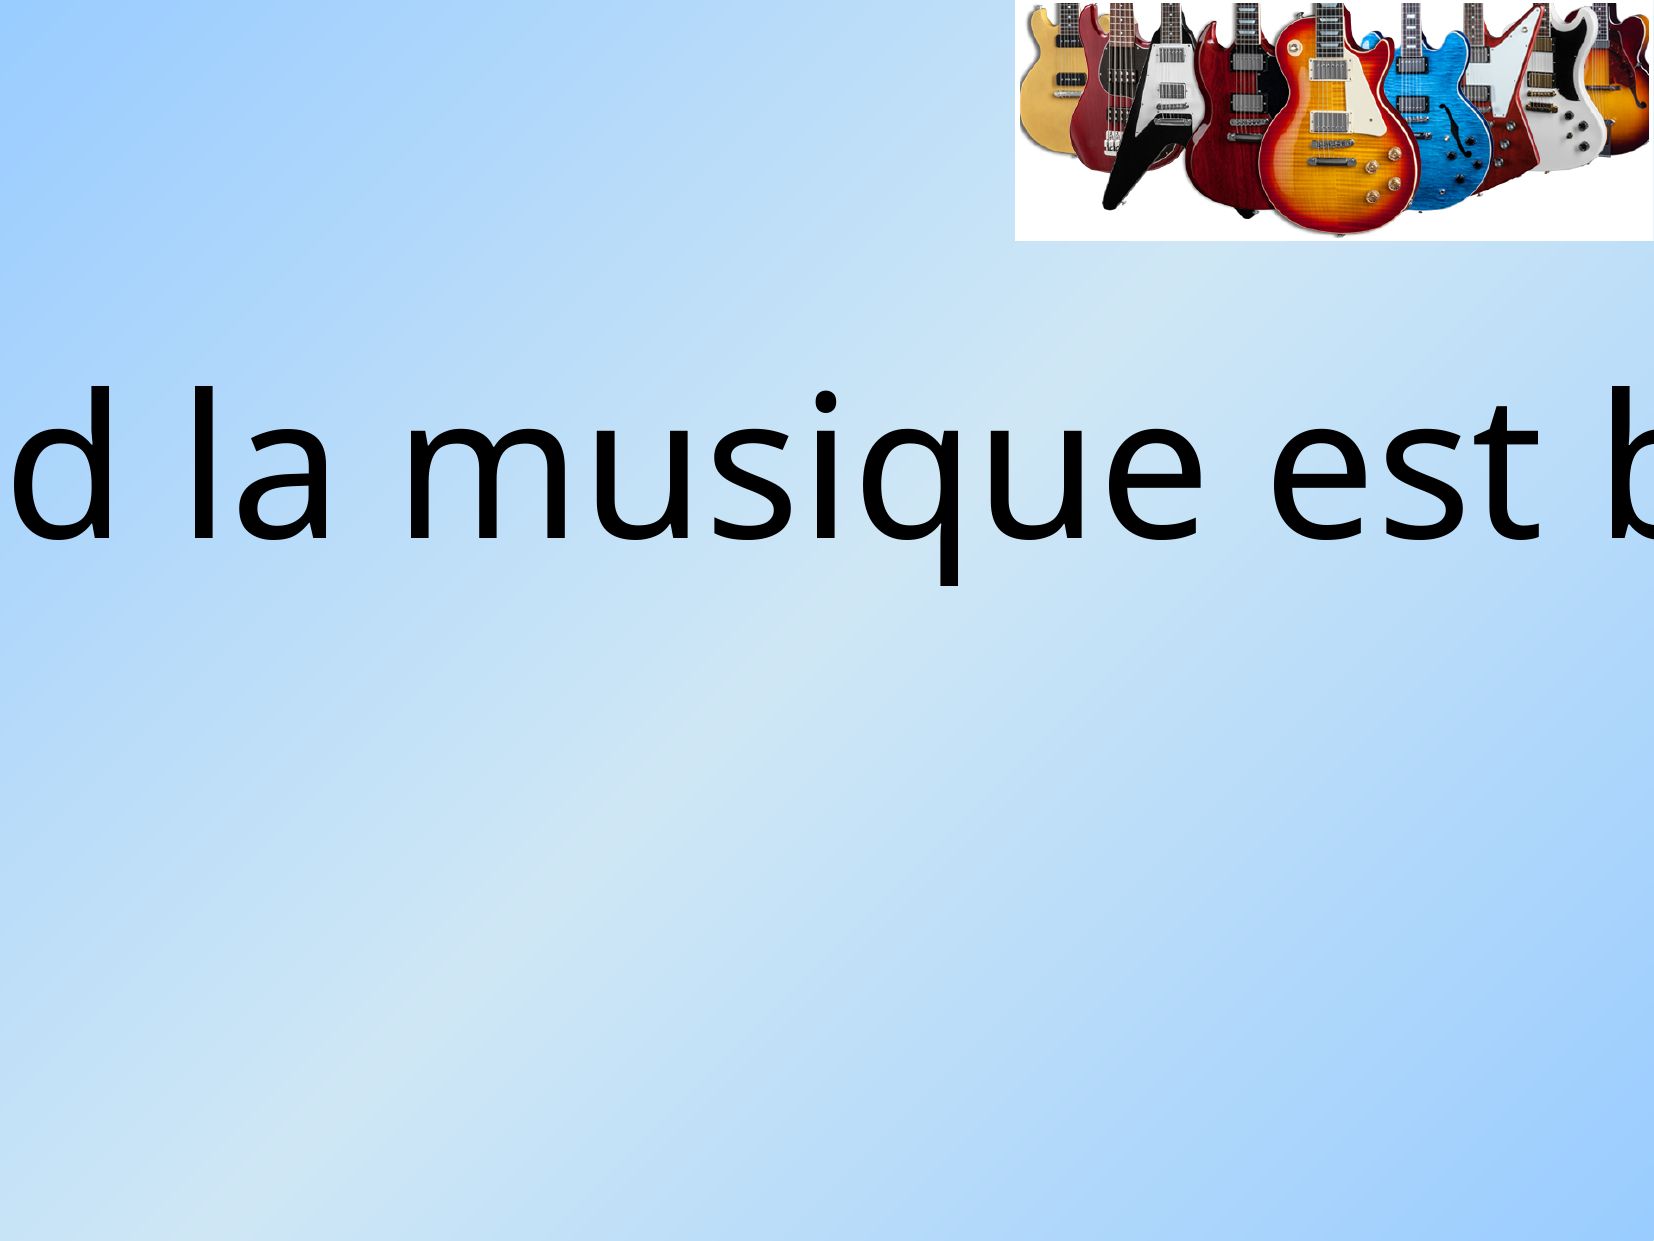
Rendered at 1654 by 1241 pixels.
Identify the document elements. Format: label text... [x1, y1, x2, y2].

text_box Quand la musique est bonne [0, 317, 1654, 922]
picture [1015, 0, 1654, 241]
